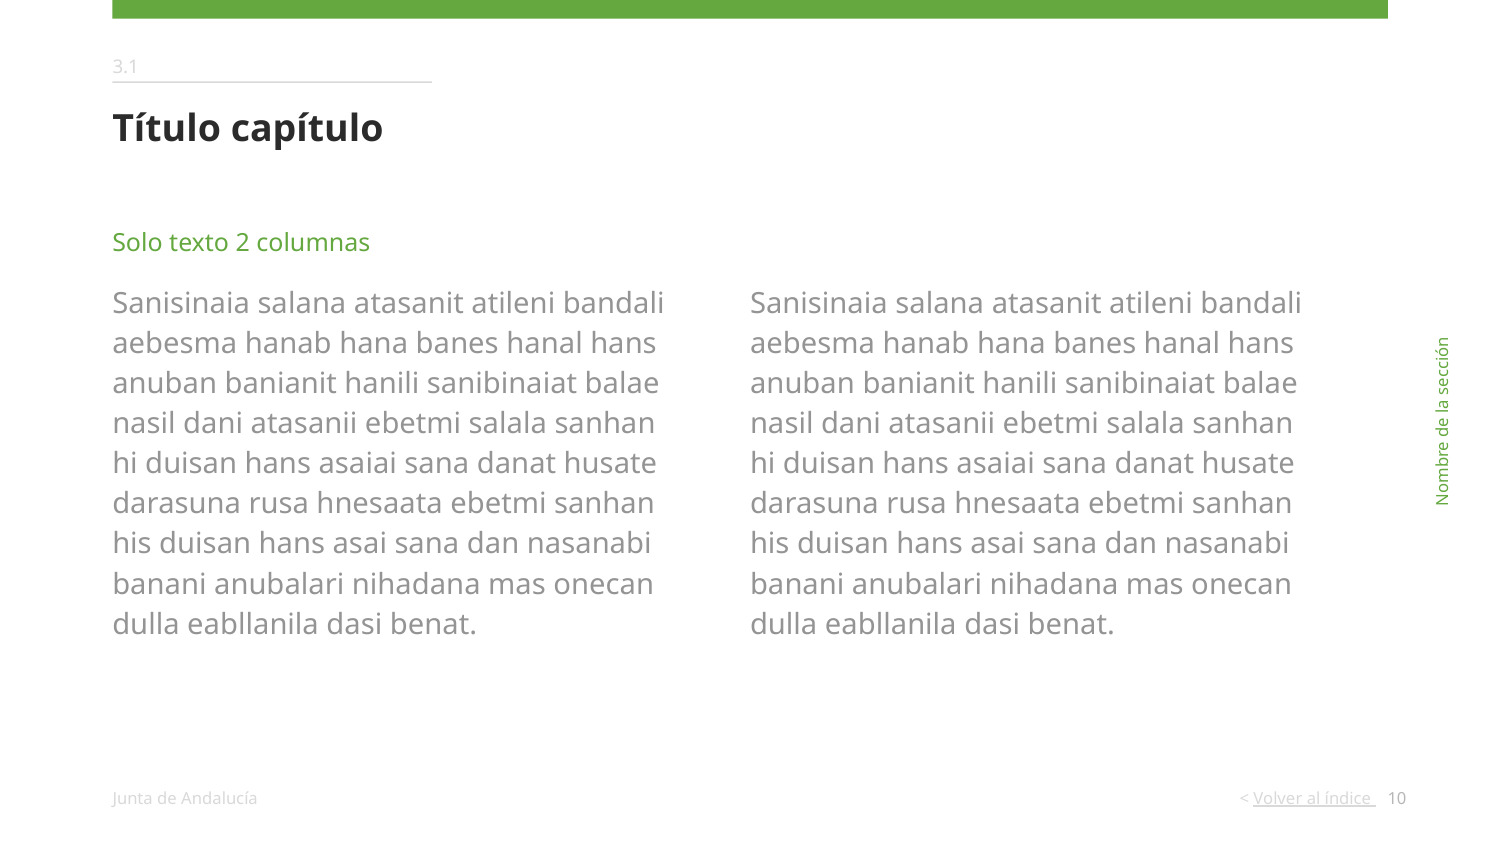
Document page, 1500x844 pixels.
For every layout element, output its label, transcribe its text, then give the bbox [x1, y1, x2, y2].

slide_number <número> [1387, 787, 1478, 844]
text_box < Volver al índice [989, 787, 1376, 821]
text_box Solo texto 2 columnas [112, 226, 597, 279]
text_box Sanisinaia salana atasanit atileni bandali aebesma hanab hana banes hanal hans anuban banianit hanili sanibinaiat balae nasil dani atasanii ebetmi salala sanhan hi duisan hans asaiai sana danat husate darasuna rusa hnesaata ebetmi sanhan his duisan hans asai sana dan nasanabi banani anubalari nihadana mas onecan dulla eabllanila dasi benat. [112, 278, 670, 731]
text_box Sanisinaia salana atasanit atileni bandali aebesma hanab hana banes hanal hans anuban banianit hanili sanibinaiat balae nasil dani atasanii ebetmi salala sanhan hi duisan hans asaiai sana danat husate darasuna rusa hnesaata ebetmi sanhan his duisan hans asai sana dan nasanabi banani anubalari nihadana mas onecan dulla eabllanila dasi benat. [750, 278, 1308, 731]
text_box Título capítulo [112, 104, 597, 226]
text_box [112, 0, 1388, 19]
text_box Nombre de la sección [1425, 228, 1458, 615]
text_box 3.1 [112, 54, 186, 125]
